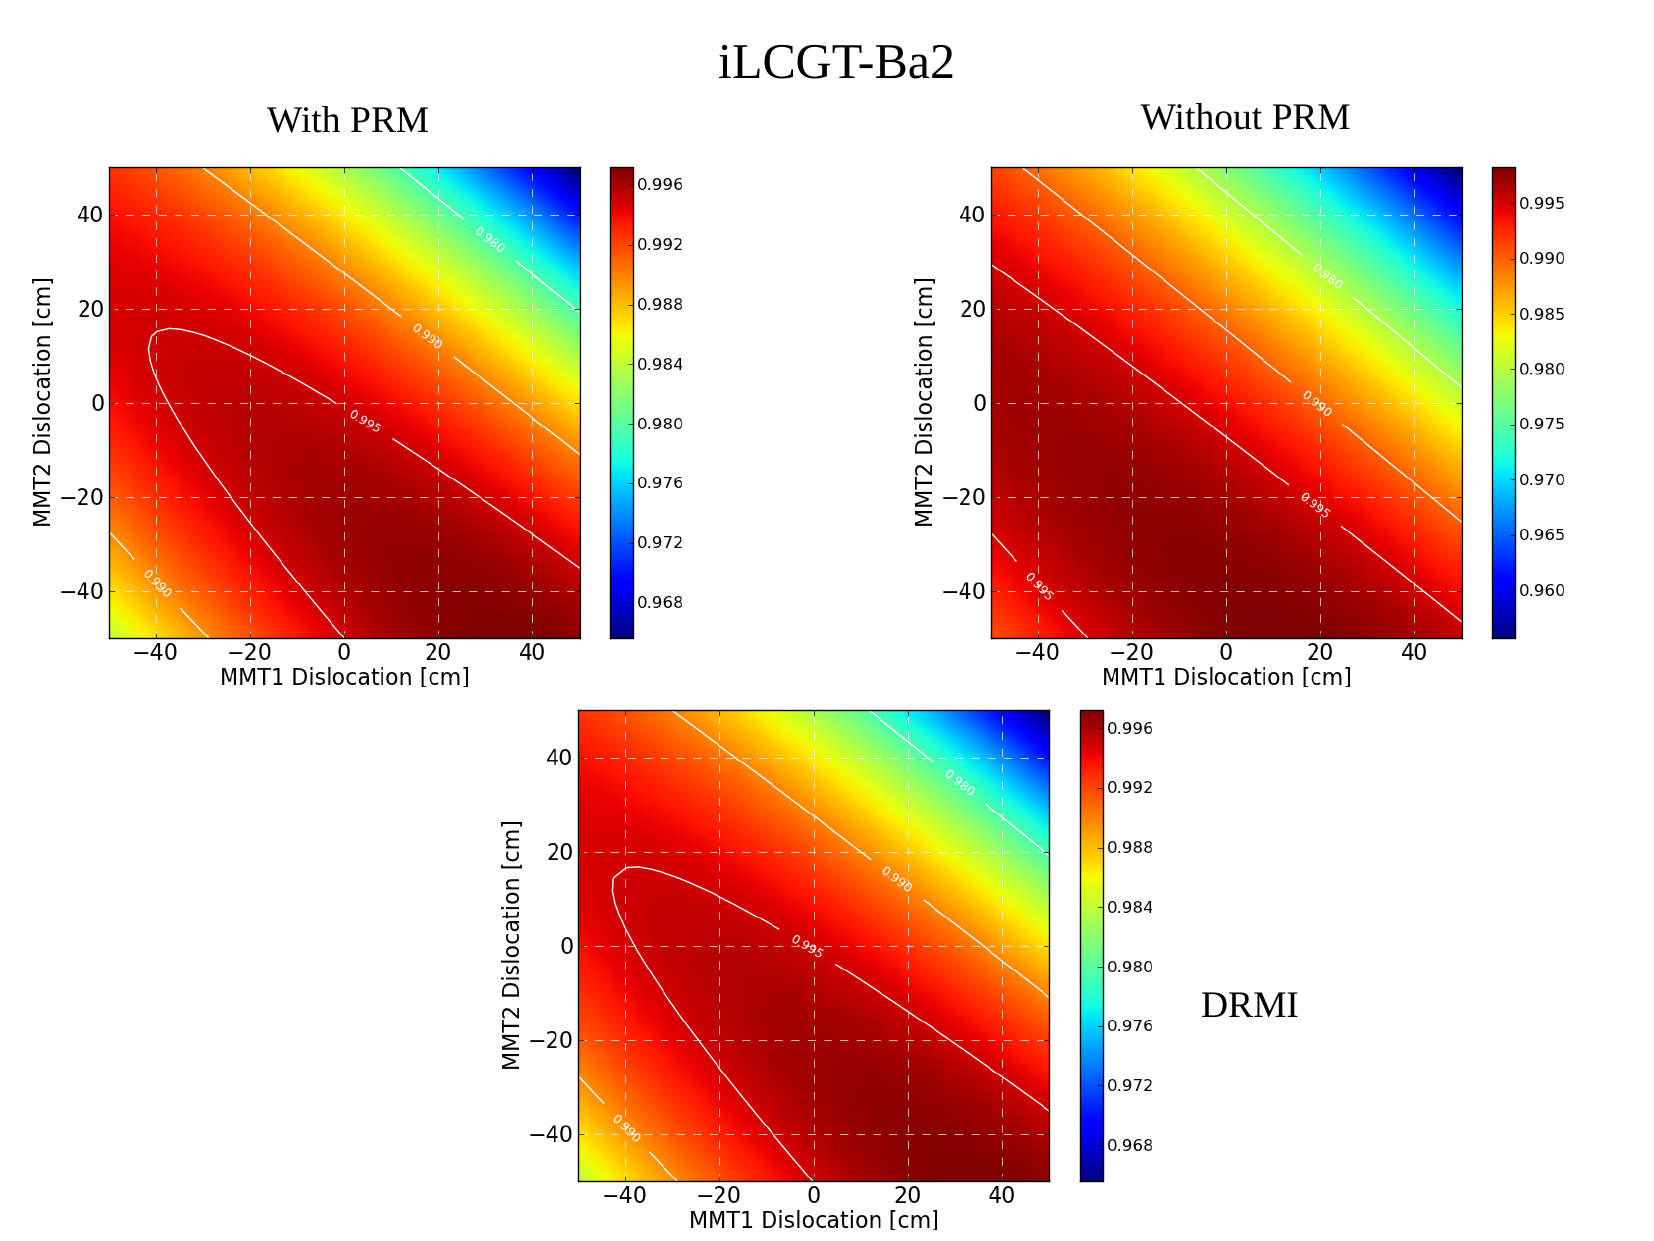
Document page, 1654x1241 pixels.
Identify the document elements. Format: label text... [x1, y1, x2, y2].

text_box With PRM [252, 91, 446, 152]
text_box DRMI [1186, 977, 1314, 1038]
picture [32, 166, 682, 687]
picture [914, 166, 1564, 687]
picture [501, 709, 1152, 1230]
text_box iLCGT-Ba2 [703, 26, 971, 103]
text_box Without PRM [1125, 88, 1368, 150]
